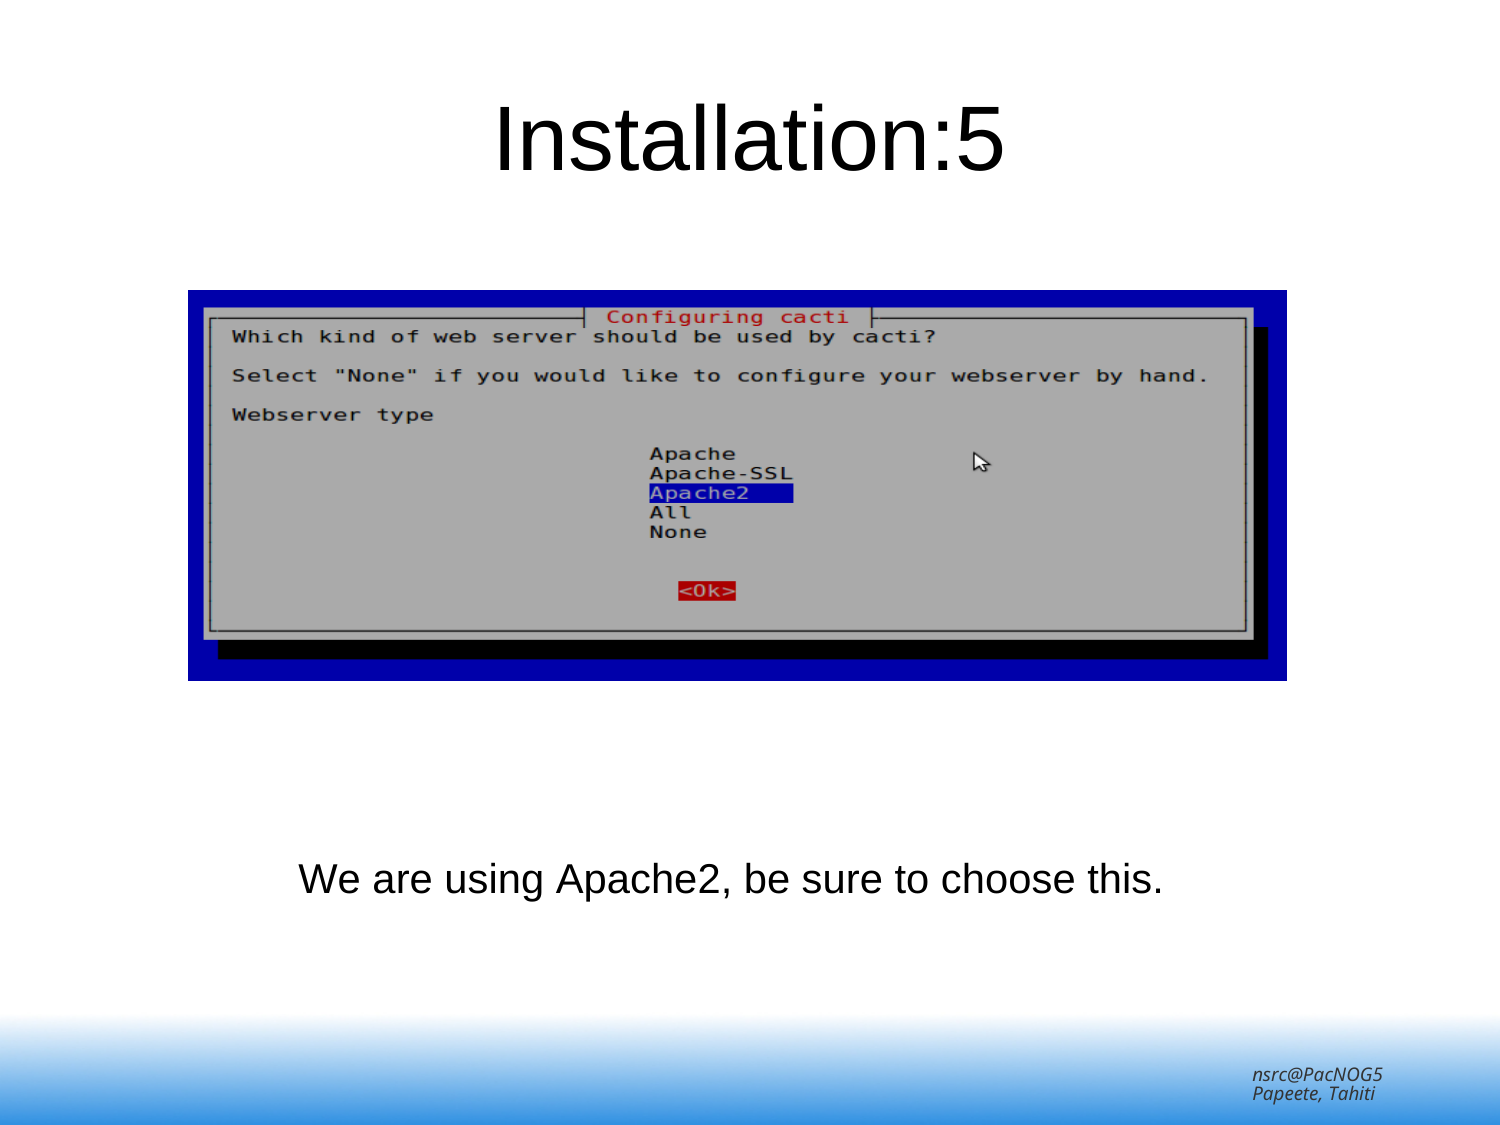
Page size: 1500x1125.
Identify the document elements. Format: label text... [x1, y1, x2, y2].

title Installation:5 [75, 45, 1426, 233]
picture [0, 1012, 1500, 1125]
text_box We are using Apache2, be sure to choose this. [112, 844, 1351, 910]
picture [188, 290, 1287, 681]
